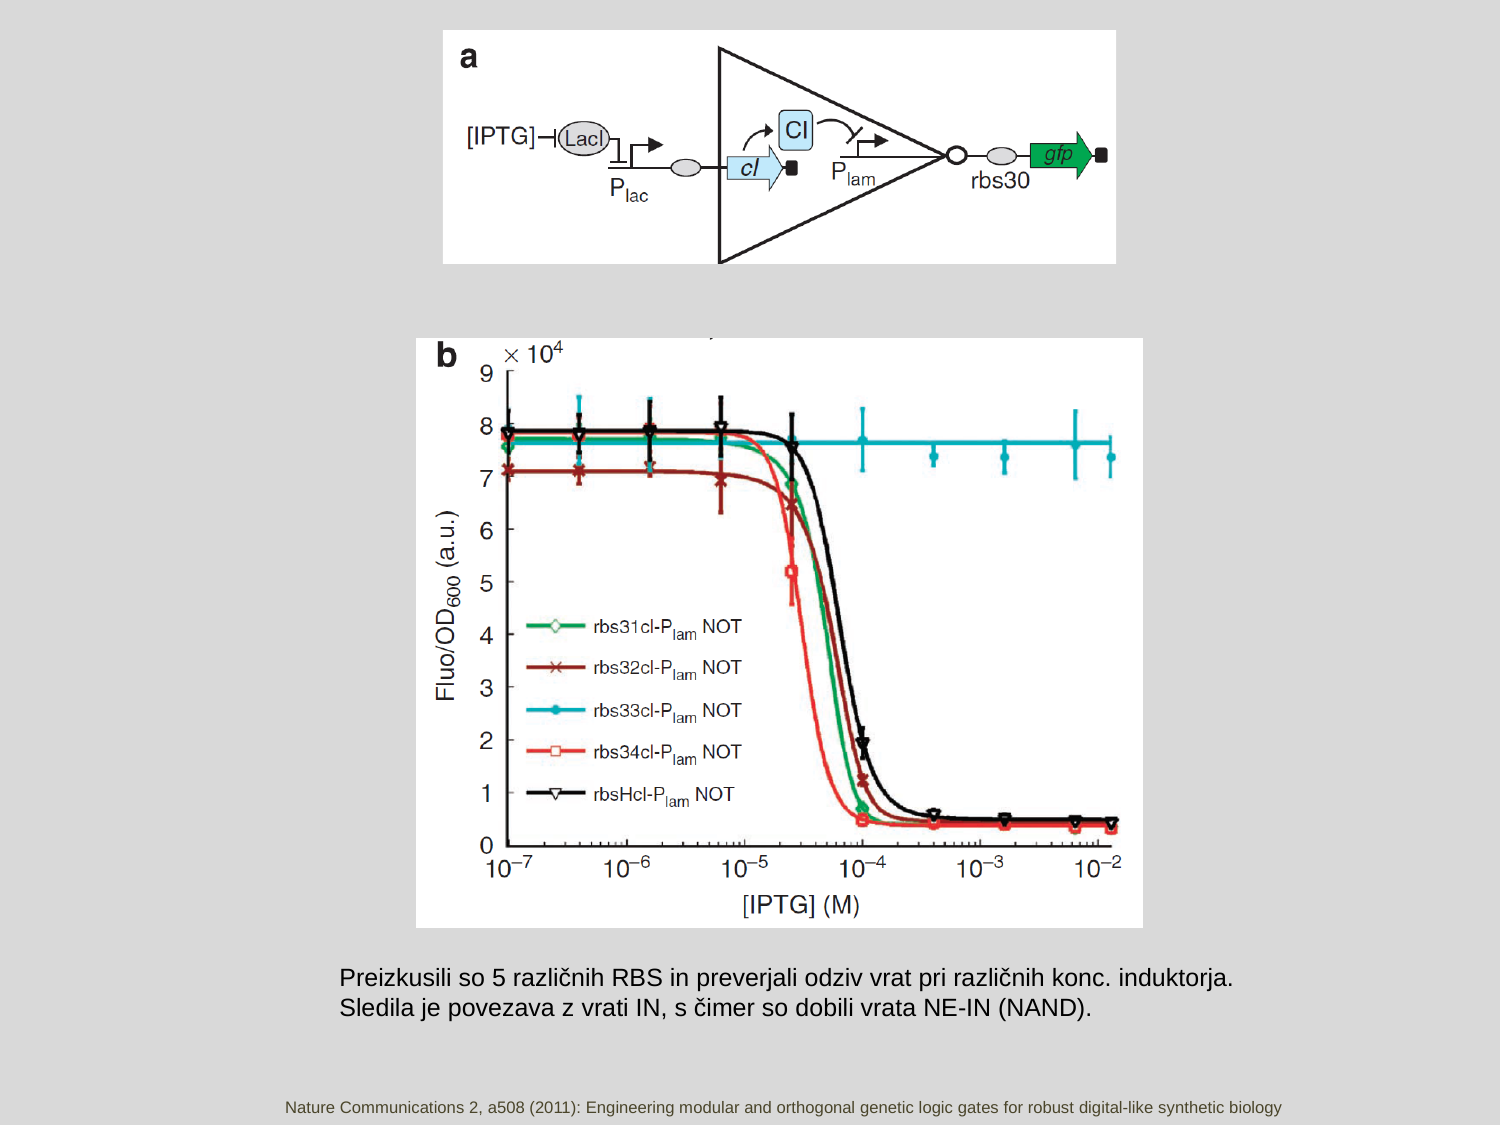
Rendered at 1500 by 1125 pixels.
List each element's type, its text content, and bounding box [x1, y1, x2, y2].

picture [416, 338, 1143, 928]
text_box Nature Communications 2, a508 (2011): Engineering modular and orthogonal genetic logic gates for robust digital-like synthetic biology [265, 1089, 1341, 1125]
text_box Preizkusili so 5 različnih RBS in preverjali odziv vrat pri različnih konc. induktorja. Sledila je povezava z vrati IN, s čimer so dobili vrata NE-IN (NAND). [324, 953, 1390, 1029]
picture [442, 30, 1117, 264]
